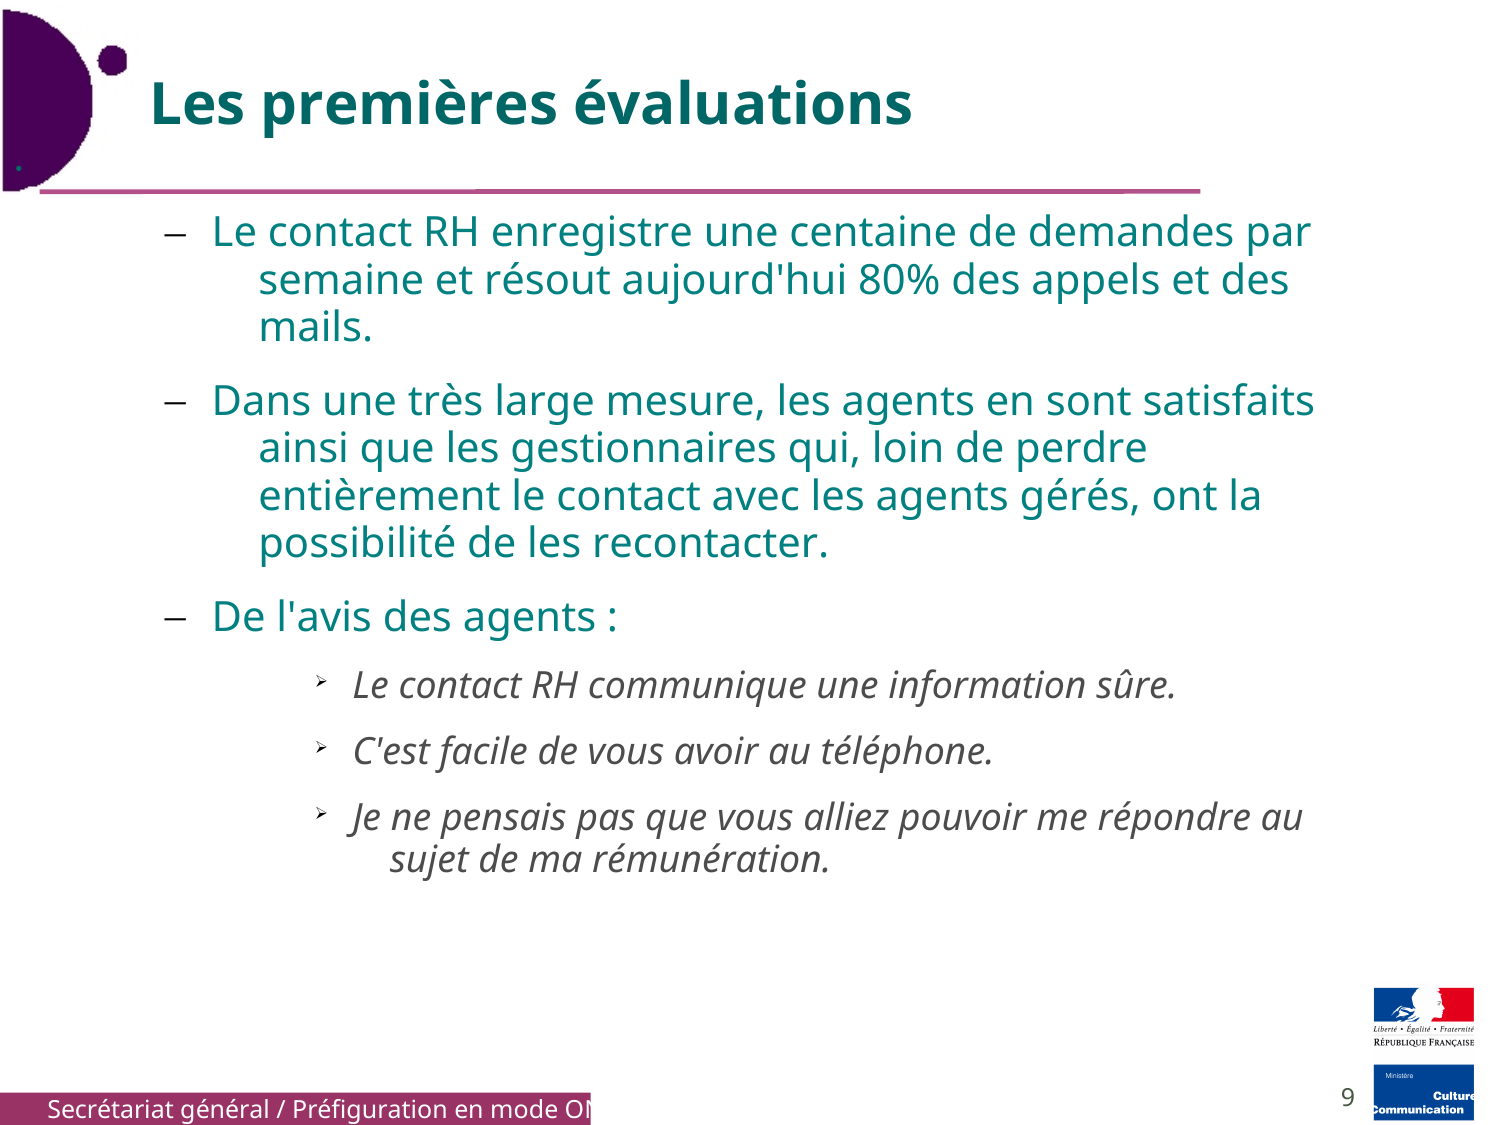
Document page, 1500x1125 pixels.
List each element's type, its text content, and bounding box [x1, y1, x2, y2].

list Le contact RH enregistre une centaine de demandes par semaine et résout aujourd'hui 80% des appels et des mails. Dans une très large mesure, les agents en sont satisfaits ainsi que les gestionnaires qui, loin de perdre entièrement le contact avec les agents gérés, ont la possibilité de les recontacter. De l'avis des agents : Le contact RH communique une information sûre. C'est facile de vous avoir au téléphone. Je ne pensais pas que vous alliez pouvoir me répondre au sujet de ma rémunération. [0, 147, 1359, 1125]
title Les premières évaluations [88, 62, 1491, 216]
picture [1370, 979, 1477, 1125]
picture [0, 0, 149, 147]
